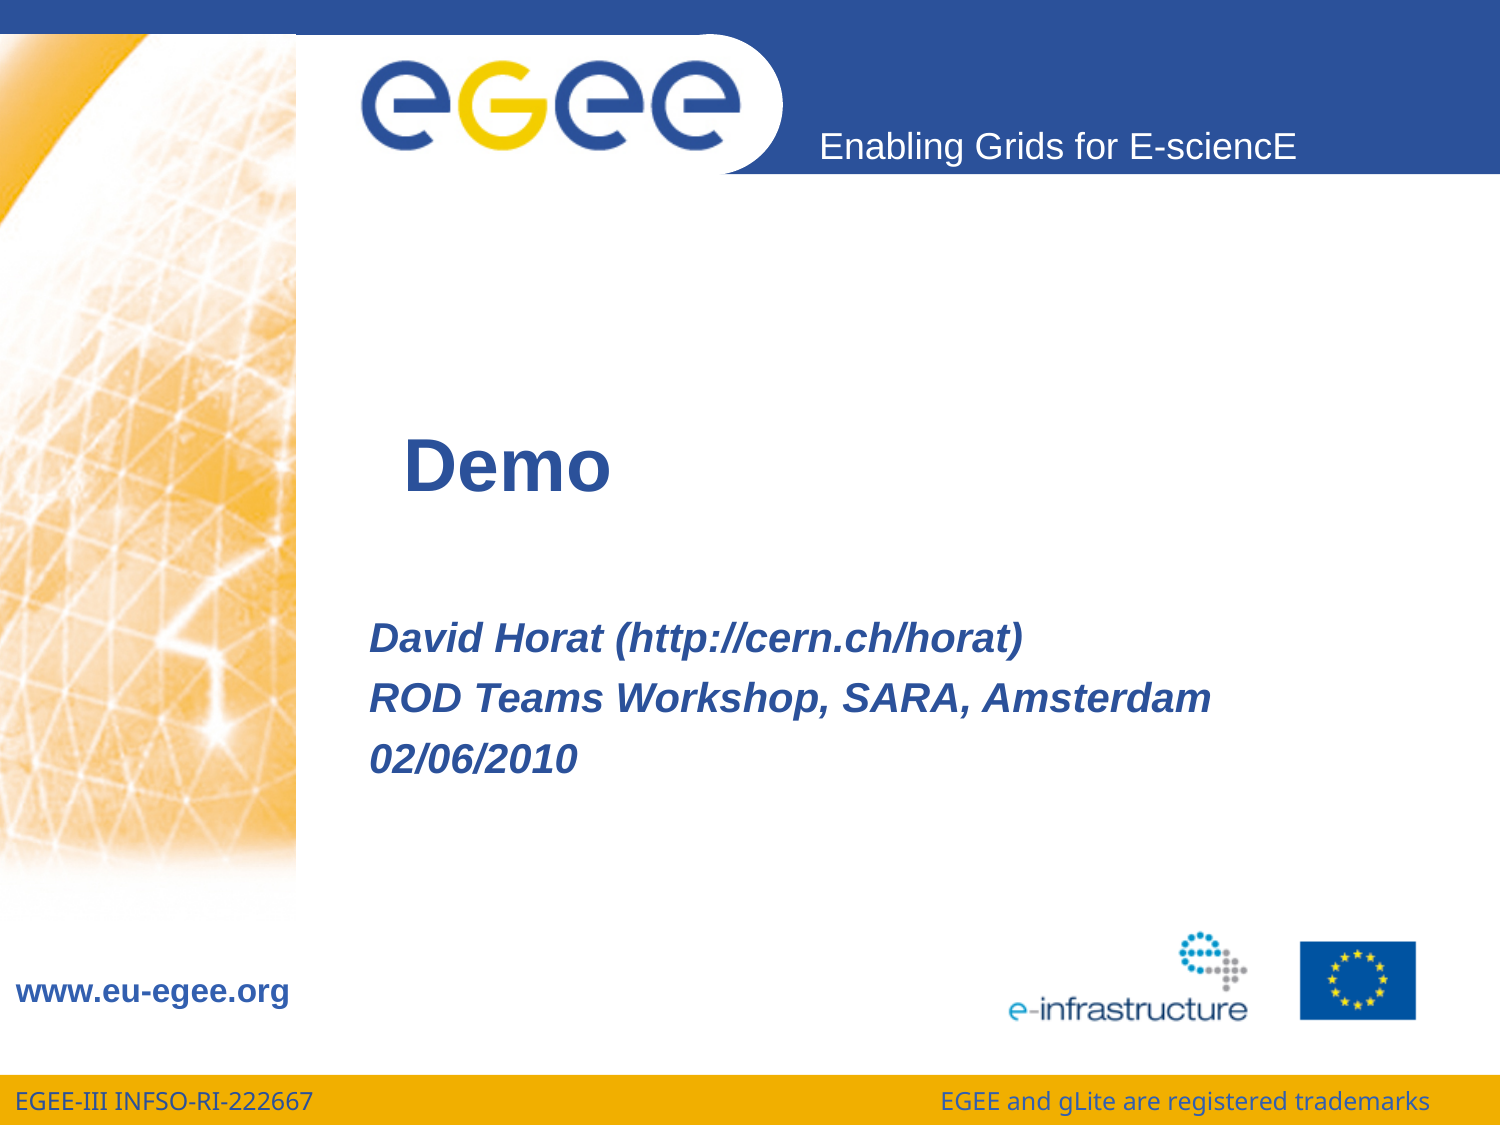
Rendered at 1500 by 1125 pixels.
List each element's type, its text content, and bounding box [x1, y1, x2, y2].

picture [1003, 925, 1254, 1028]
picture [0, 34, 296, 921]
picture [1291, 934, 1424, 1028]
title Demo [353, 409, 1423, 586]
subtitle David Horat (http://cern.ch/horat) ROD Teams Workshop, SARA, Amsterdam 02/06/2010 [354, 603, 1424, 833]
picture [355, 56, 748, 154]
